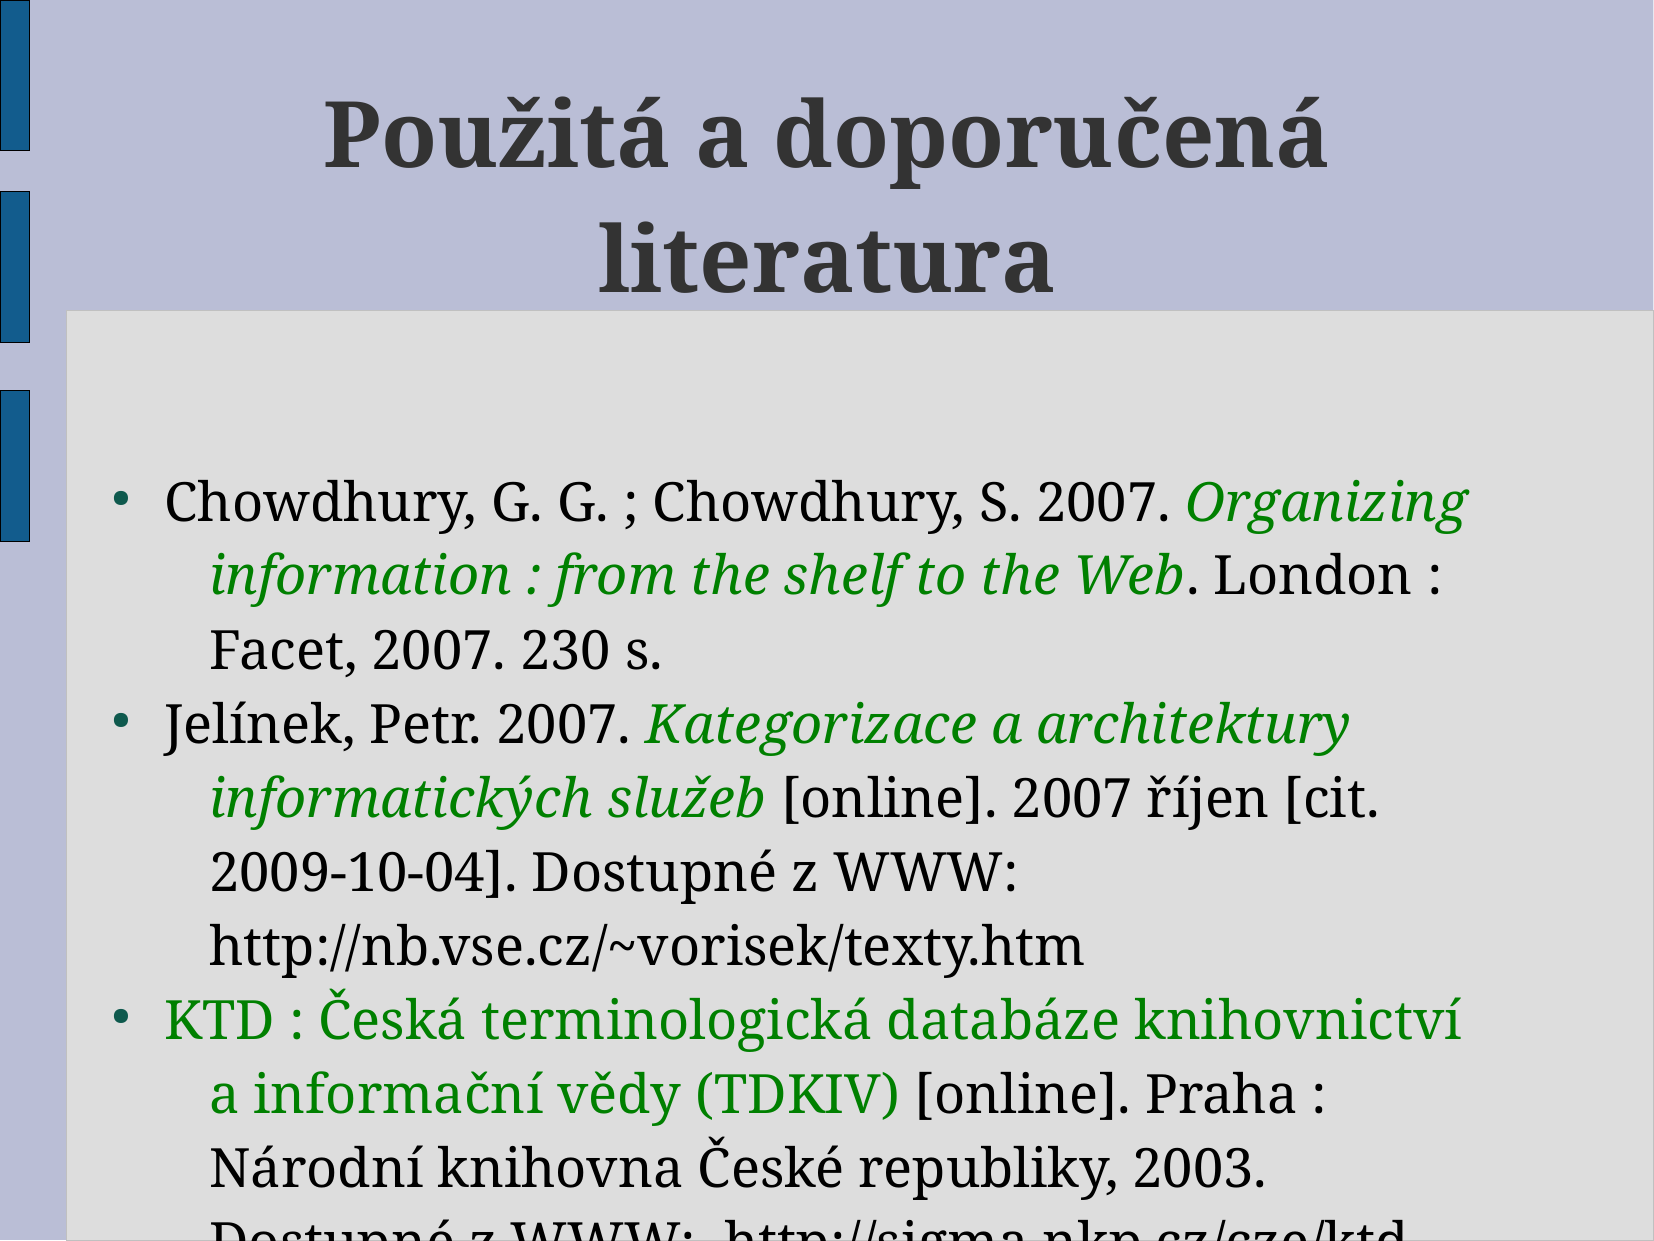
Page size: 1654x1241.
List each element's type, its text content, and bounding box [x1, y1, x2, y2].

list Chowdhury, G. G. ; Chowdhury, S. 2007. Organizing information : from the shelf to the Web. London : Facet, 2007. 230 s. Jelínek, Petr. 2007. Kategorizace a architektury informatických služeb [online]. 2007 říjen [cit. 2009-10-04]. Dostupné z WWW: http://nb.vse.cz/~vorisek/texty.htm KTD : Česká terminologická databáze knihovnictví a informační vědy (TDKIV) [online]. Praha : Národní knihovna České republiky, 2003. Dostupné z WWW: http://sigma.nkp.cz/cze/ktd [93, 383, 1506, 1188]
title Použitá a doporučená literatura [121, 90, 1534, 299]
